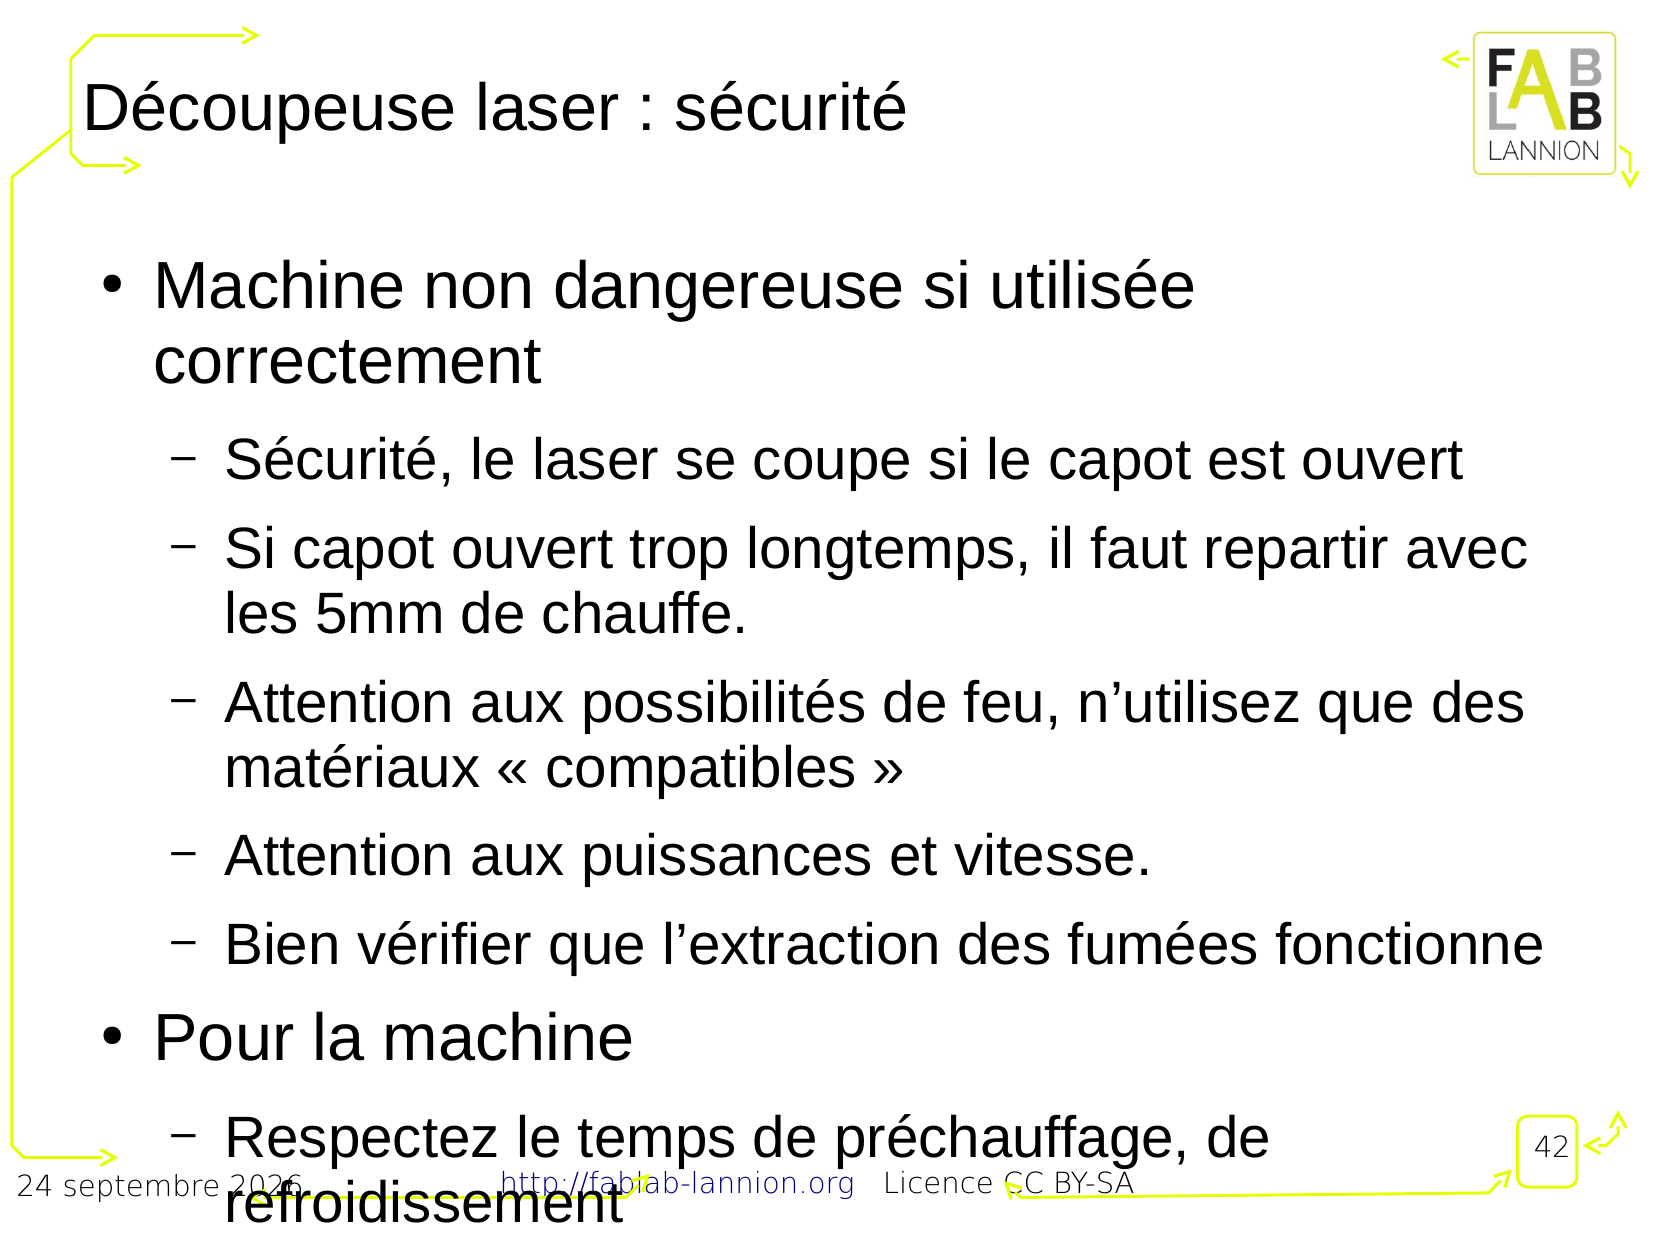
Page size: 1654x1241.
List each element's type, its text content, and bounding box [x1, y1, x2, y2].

title Découpeuse laser : sécurité [82, 49, 1441, 166]
picture [1470, 29, 1619, 178]
list Machine non dangereuse si utilisée correctement Sécurité, le laser se coupe si le capot est ouvert Si capot ouvert trop longtemps, il faut repartir avec les 5mm de chauffe. Attention aux possibilités de feu, n’utilisez que des matériaux « compatibles » Attention aux puissances et vitesse. Bien vérifier que l’extraction des fumées fonctionne Pour la machine Respectez le temps de préchauffage, de refroidissement [82, 248, 1571, 1134]
